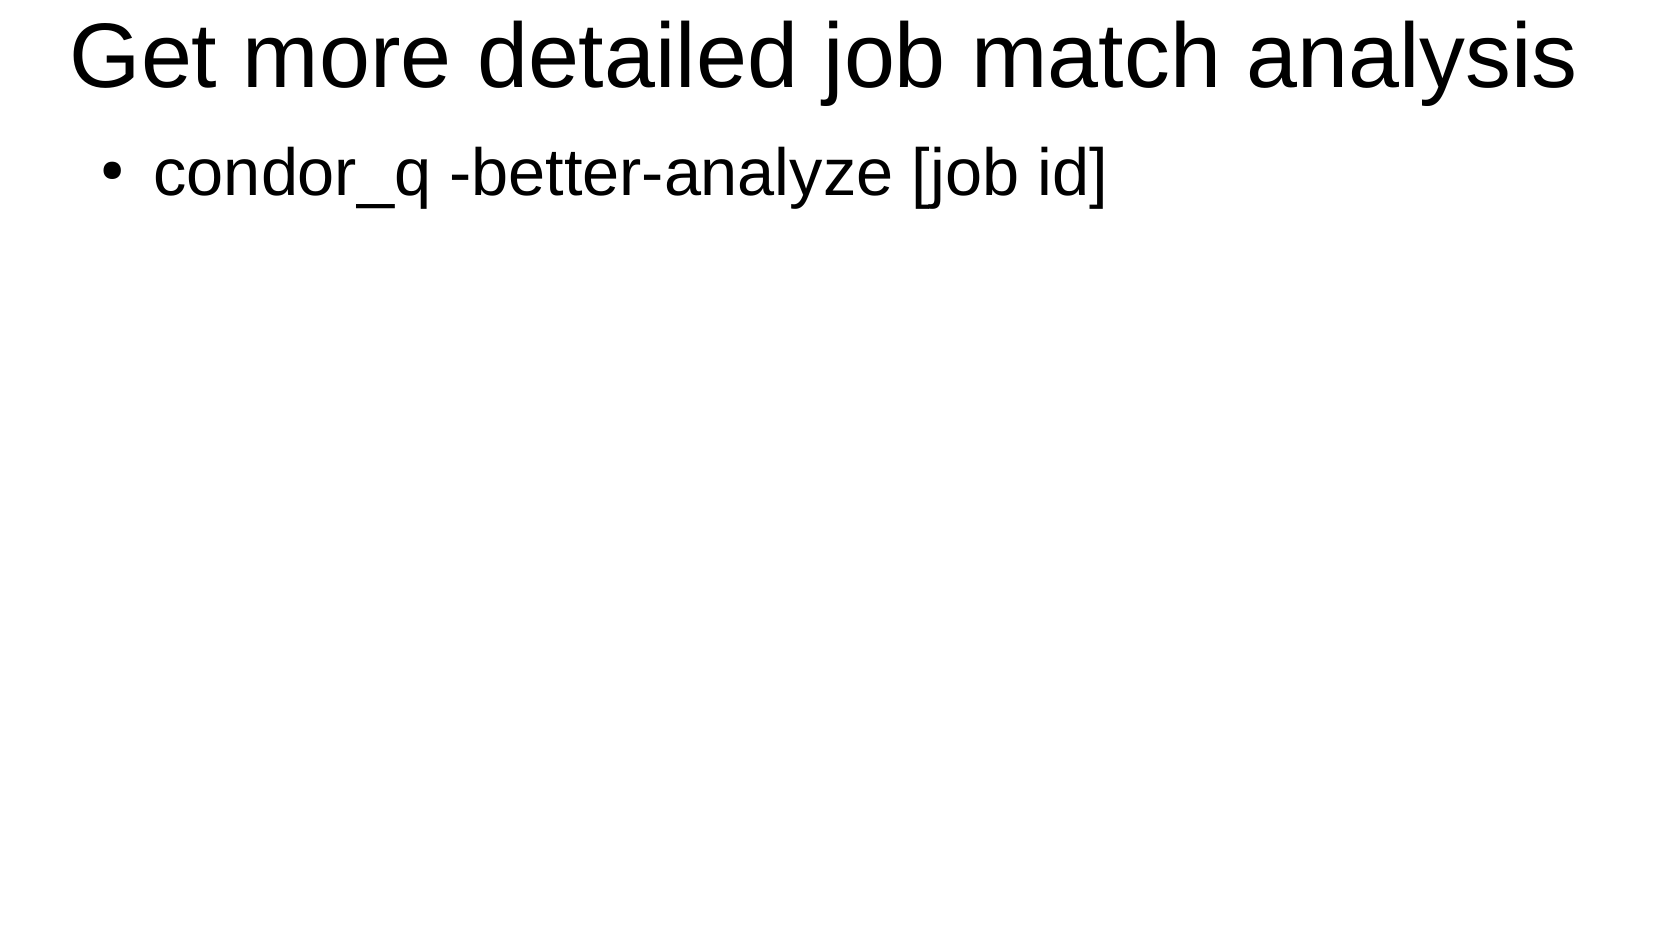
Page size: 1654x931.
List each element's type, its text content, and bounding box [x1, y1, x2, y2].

list condor_q -better-analyze [job id] [82, 134, 1571, 675]
title Get more detailed job match analysis [0, 0, 1651, 159]
